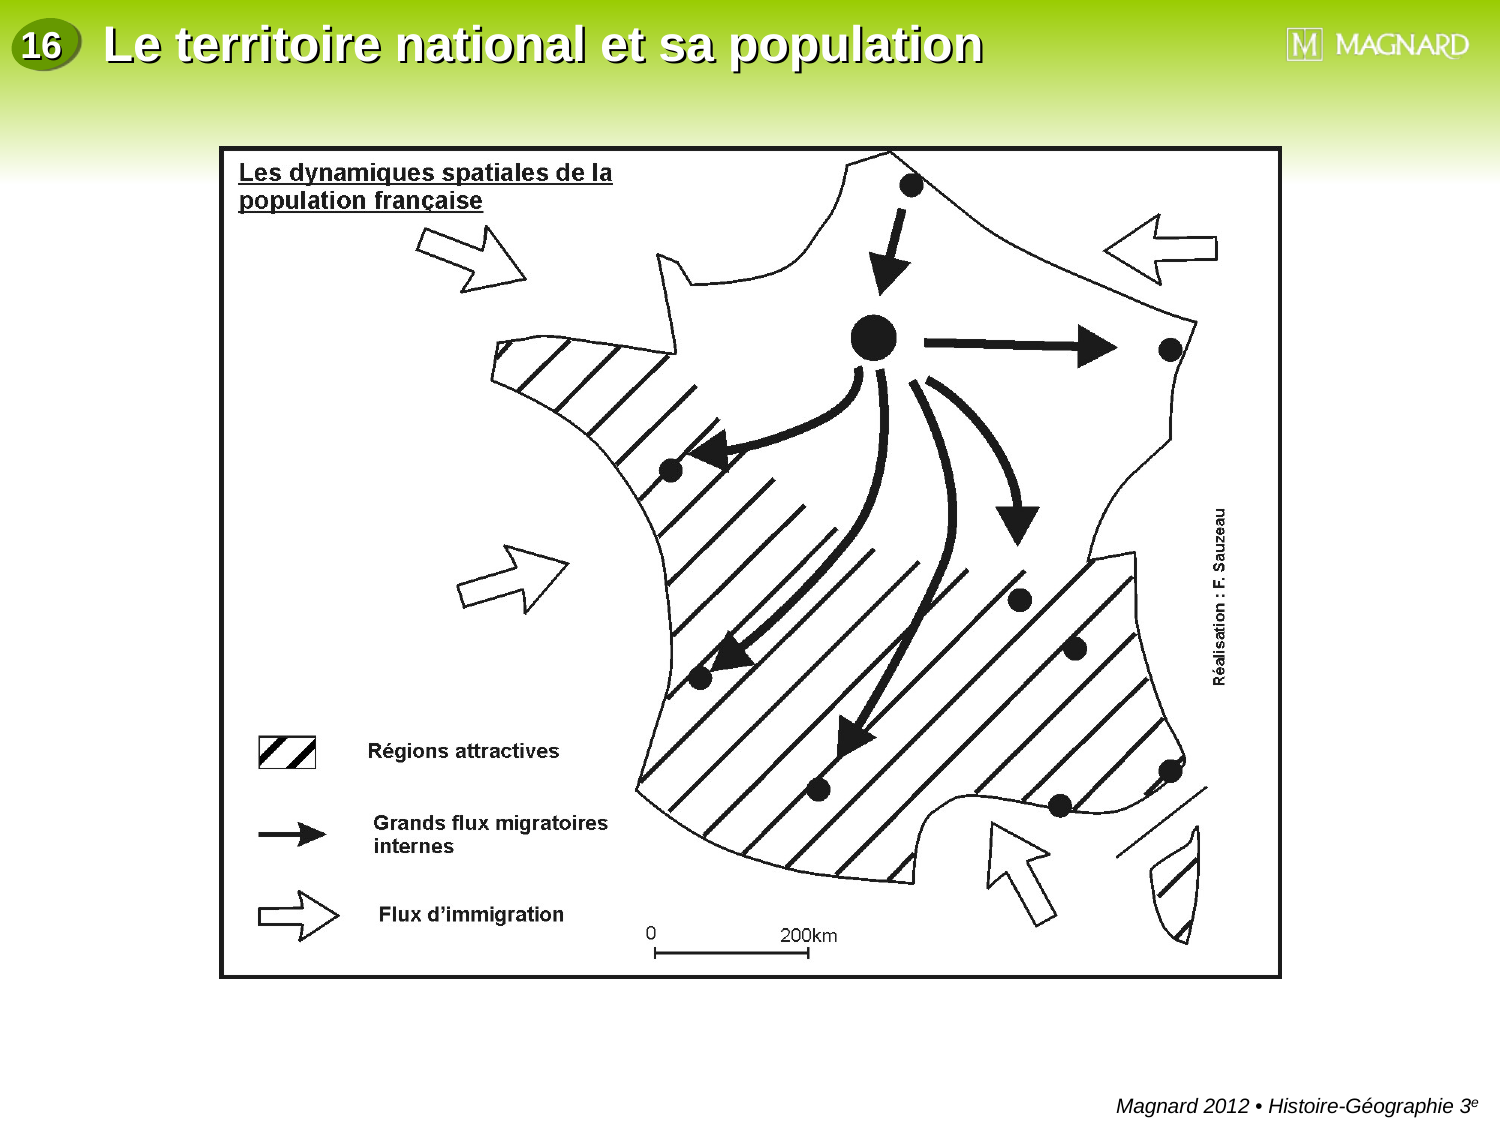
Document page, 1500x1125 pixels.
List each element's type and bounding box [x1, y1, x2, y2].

picture [1251, 0, 1477, 100]
picture [219, 146, 1282, 979]
